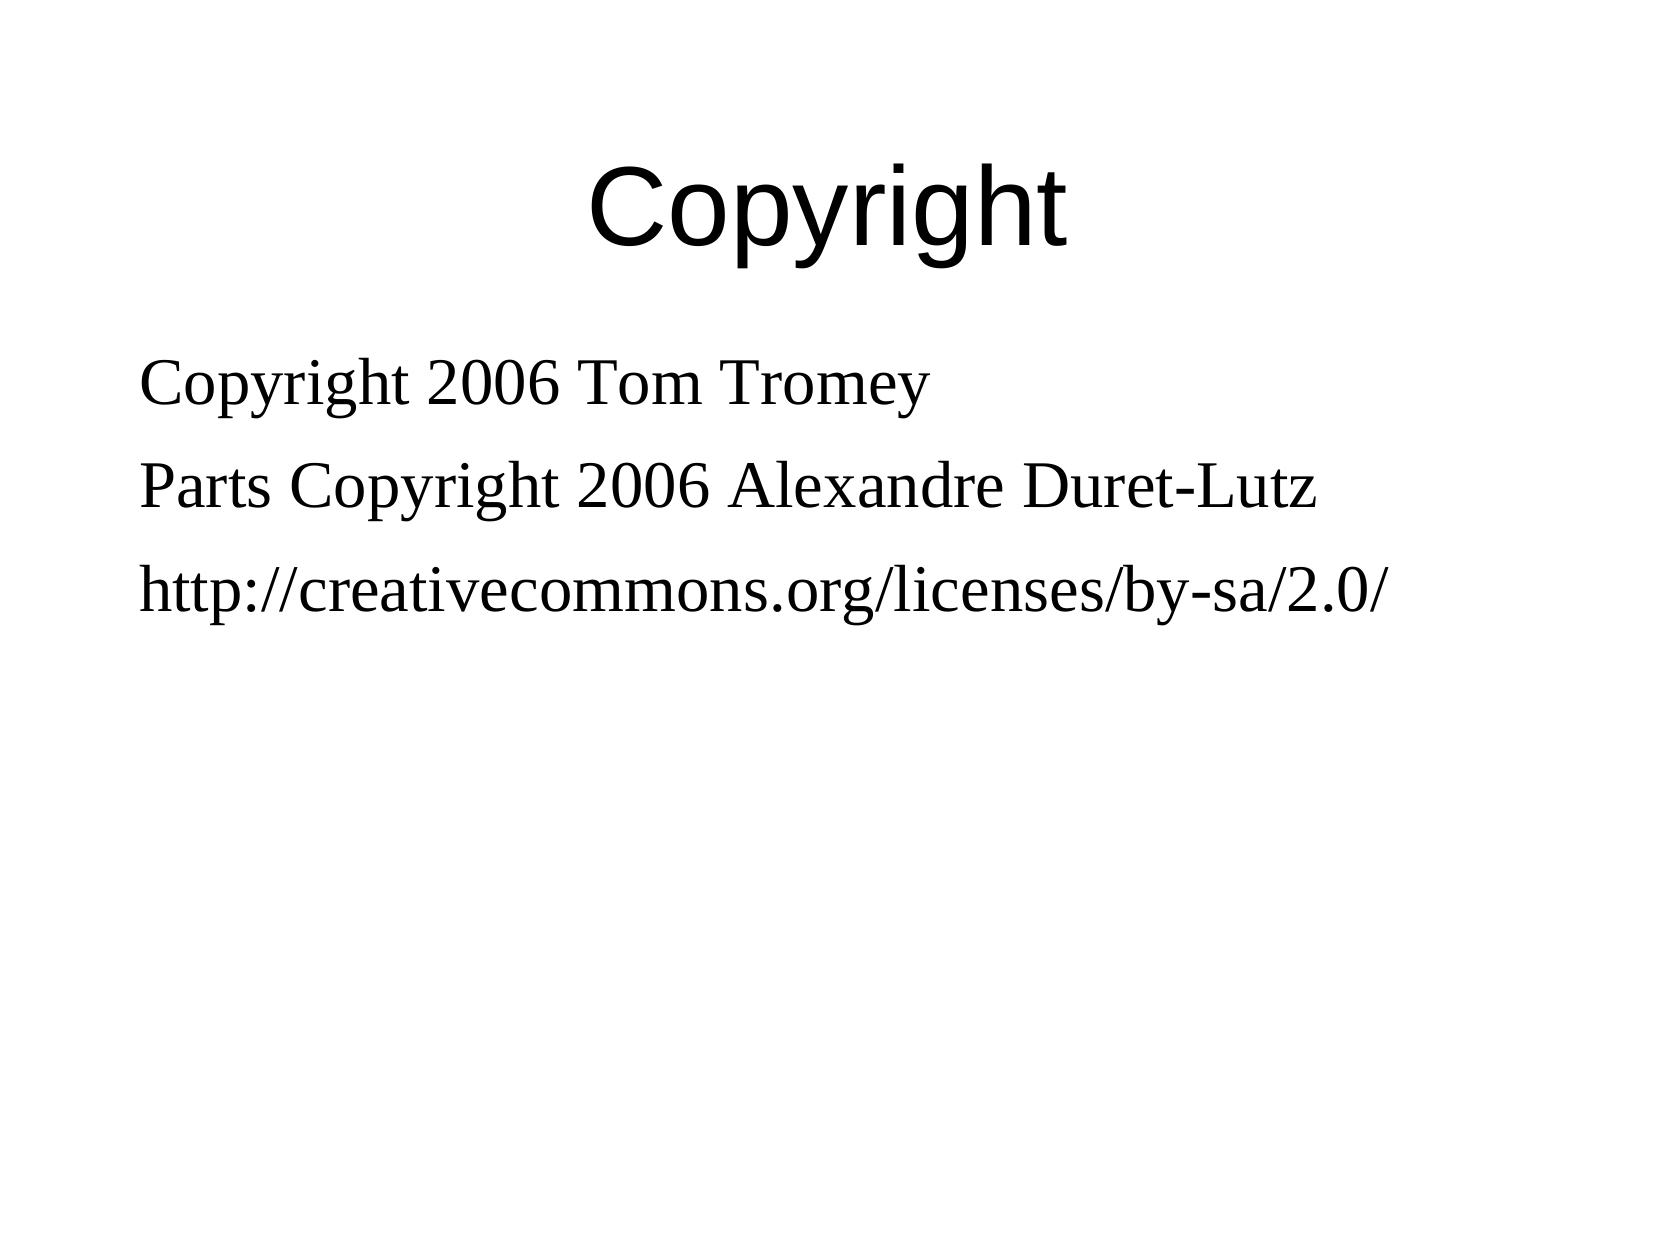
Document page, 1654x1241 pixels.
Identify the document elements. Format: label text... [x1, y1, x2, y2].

title Copyright [121, 102, 1533, 311]
list Copyright 2006 Tom Tromey Parts Copyright 2006 Alexandre Duret-Lutz http://creativecommons.org/licenses/by-sa/2.0/ [121, 344, 1533, 1127]
